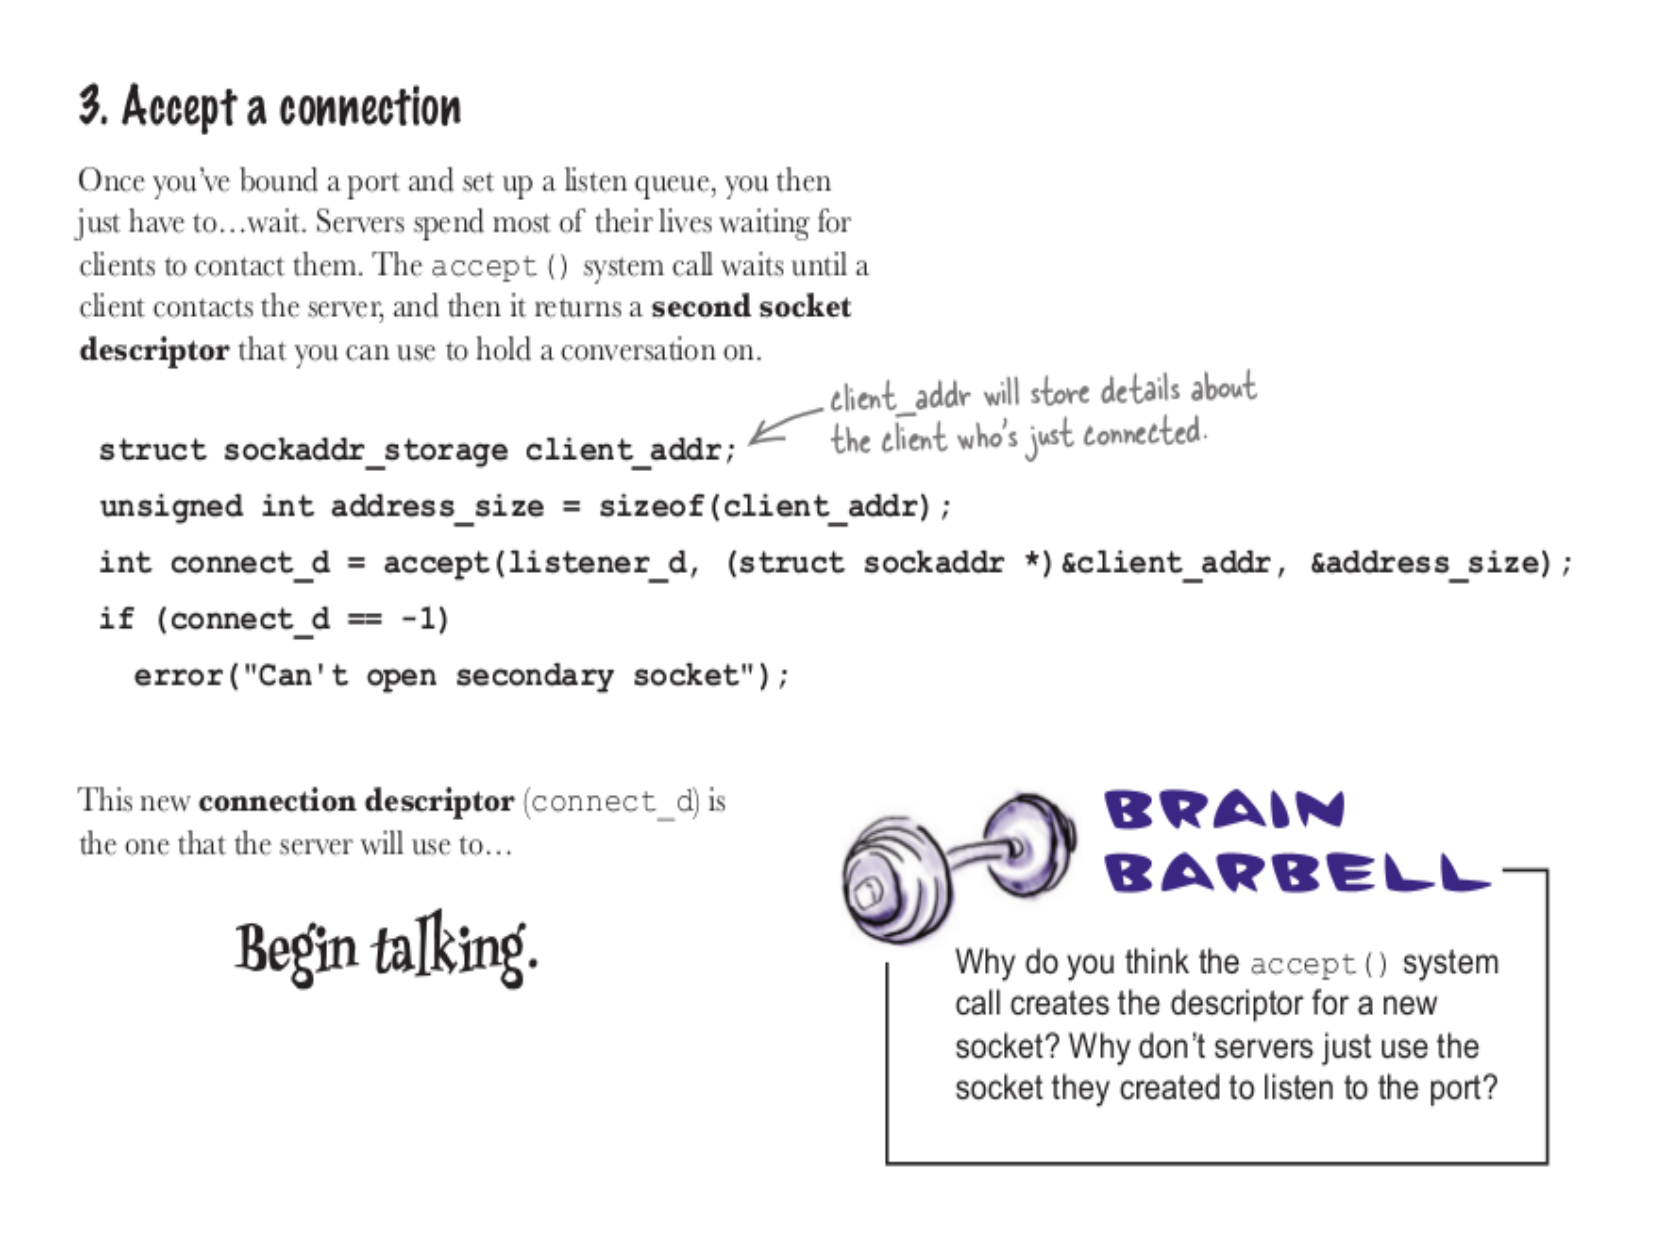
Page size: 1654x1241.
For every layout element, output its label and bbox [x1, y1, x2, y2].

picture [59, 70, 1607, 1182]
